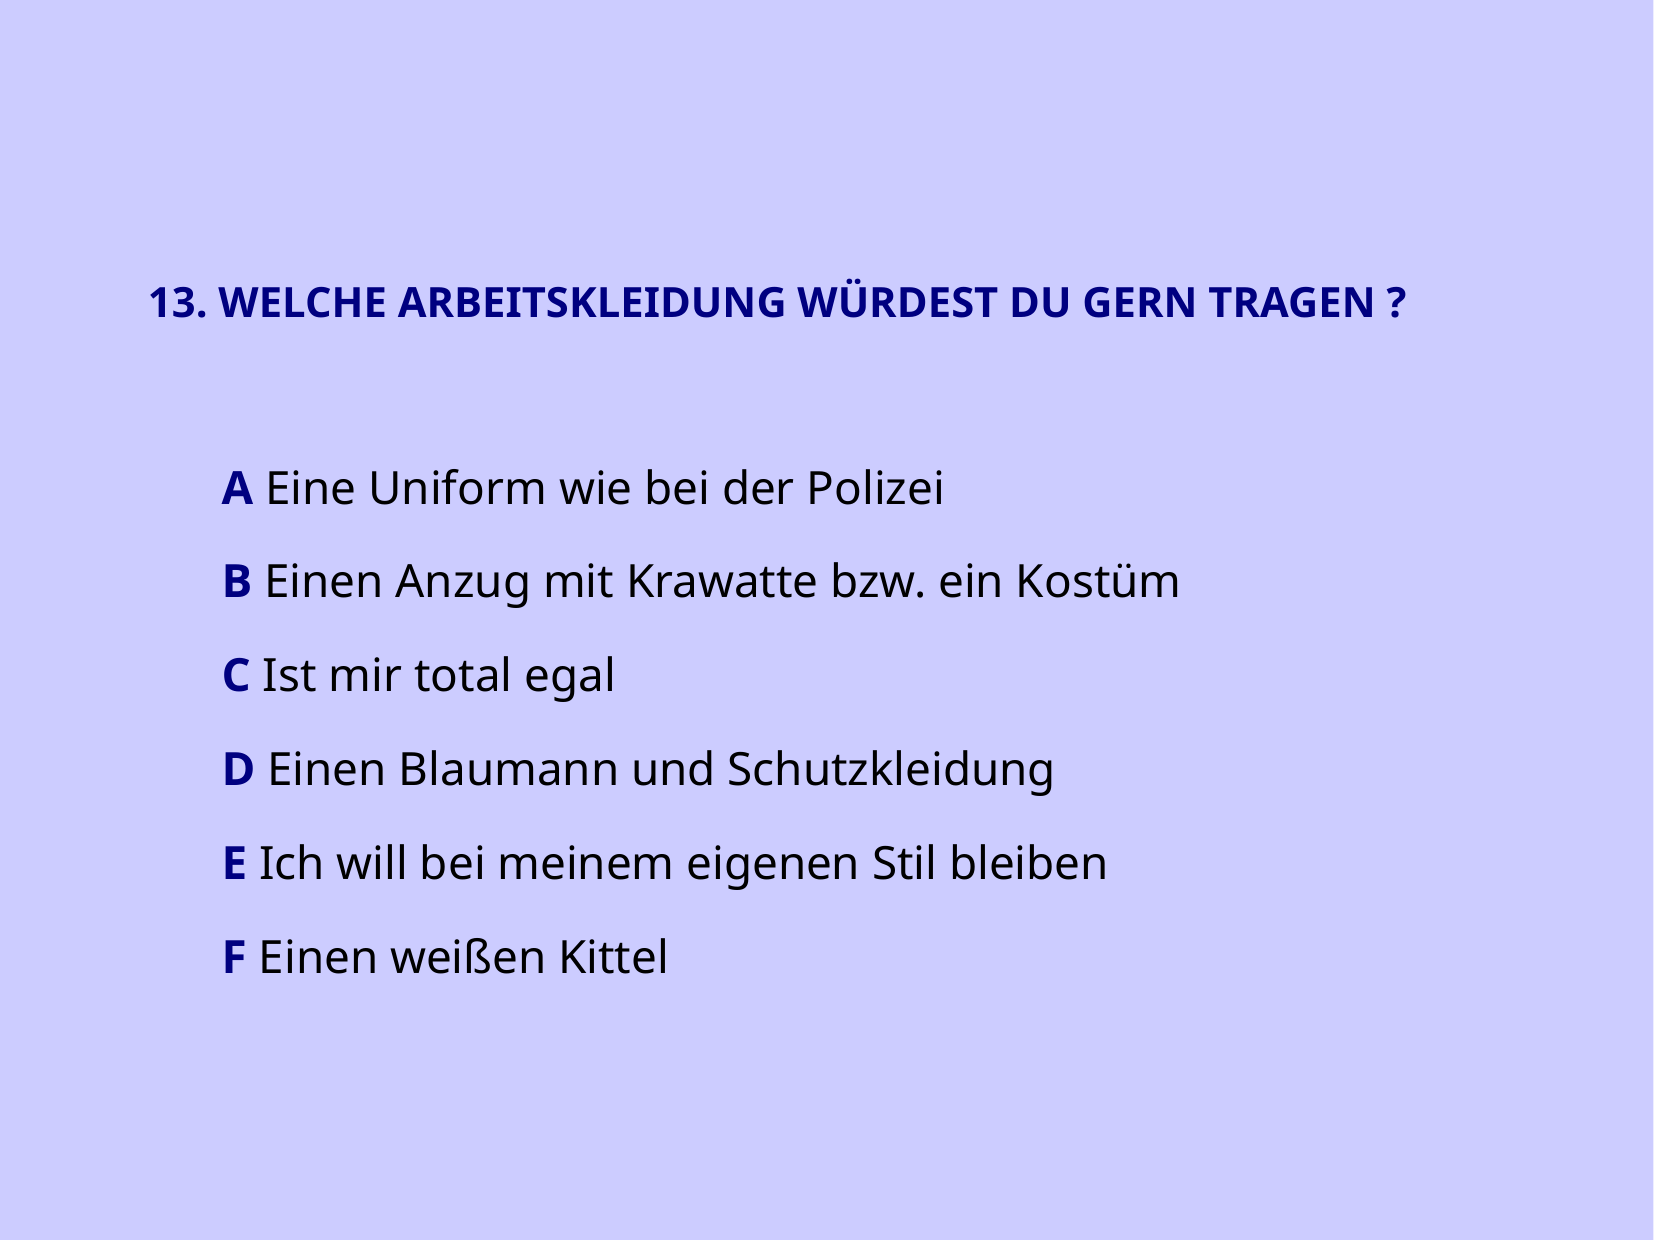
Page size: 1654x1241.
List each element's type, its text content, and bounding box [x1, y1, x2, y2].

text_box 13. WELCHE ARBEITSKLEIDUNG WÜRDEST DU GERN TRAGEN ? A Eine Uniform wie bei der Polizei B Einen Anzug mit Krawatte bzw. ein Kostüm C Ist mir total egal D Einen Blaumann und Schutzkleidung E Ich will bei meinem eigenen Stil bleiben F Einen weißen Kittel [133, 265, 1535, 1009]
